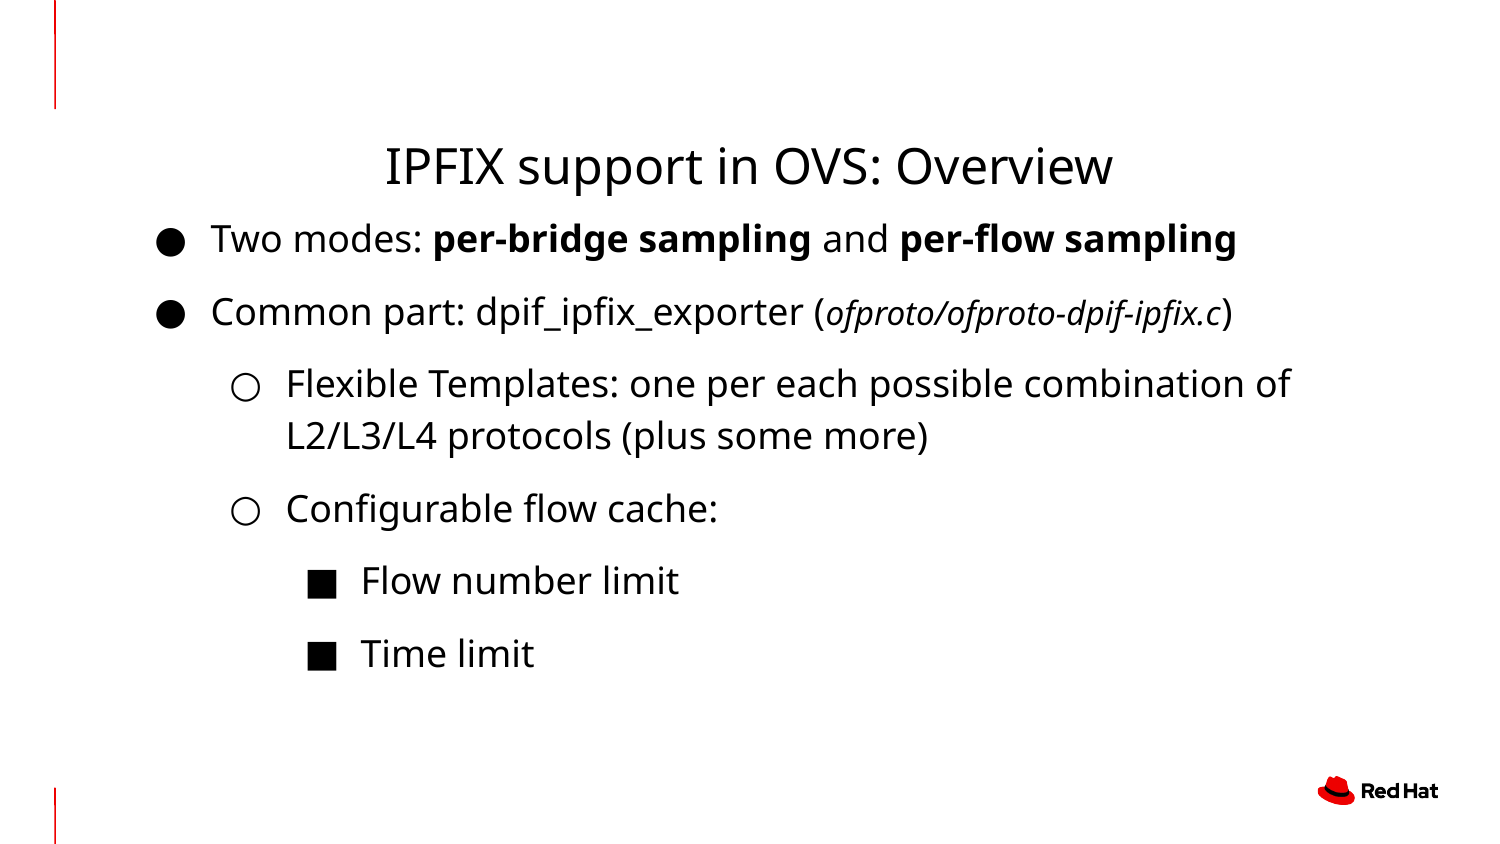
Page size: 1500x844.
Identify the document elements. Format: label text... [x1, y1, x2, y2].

text_box Two modes: per-bridge sampling and per-flow sampling Common part: dpif_ipfix_exporter (ofproto/ofproto-dpif-ipfix.c) Flexible Templates: one per each possible combination of L2/L3/L4 protocols (plus some more) Configurable flow cache: Flow number limit Time limit [135, 208, 1365, 701]
title IPFIX support in OVS: Overview [215, 116, 1285, 186]
picture [1317, 776, 1438, 805]
